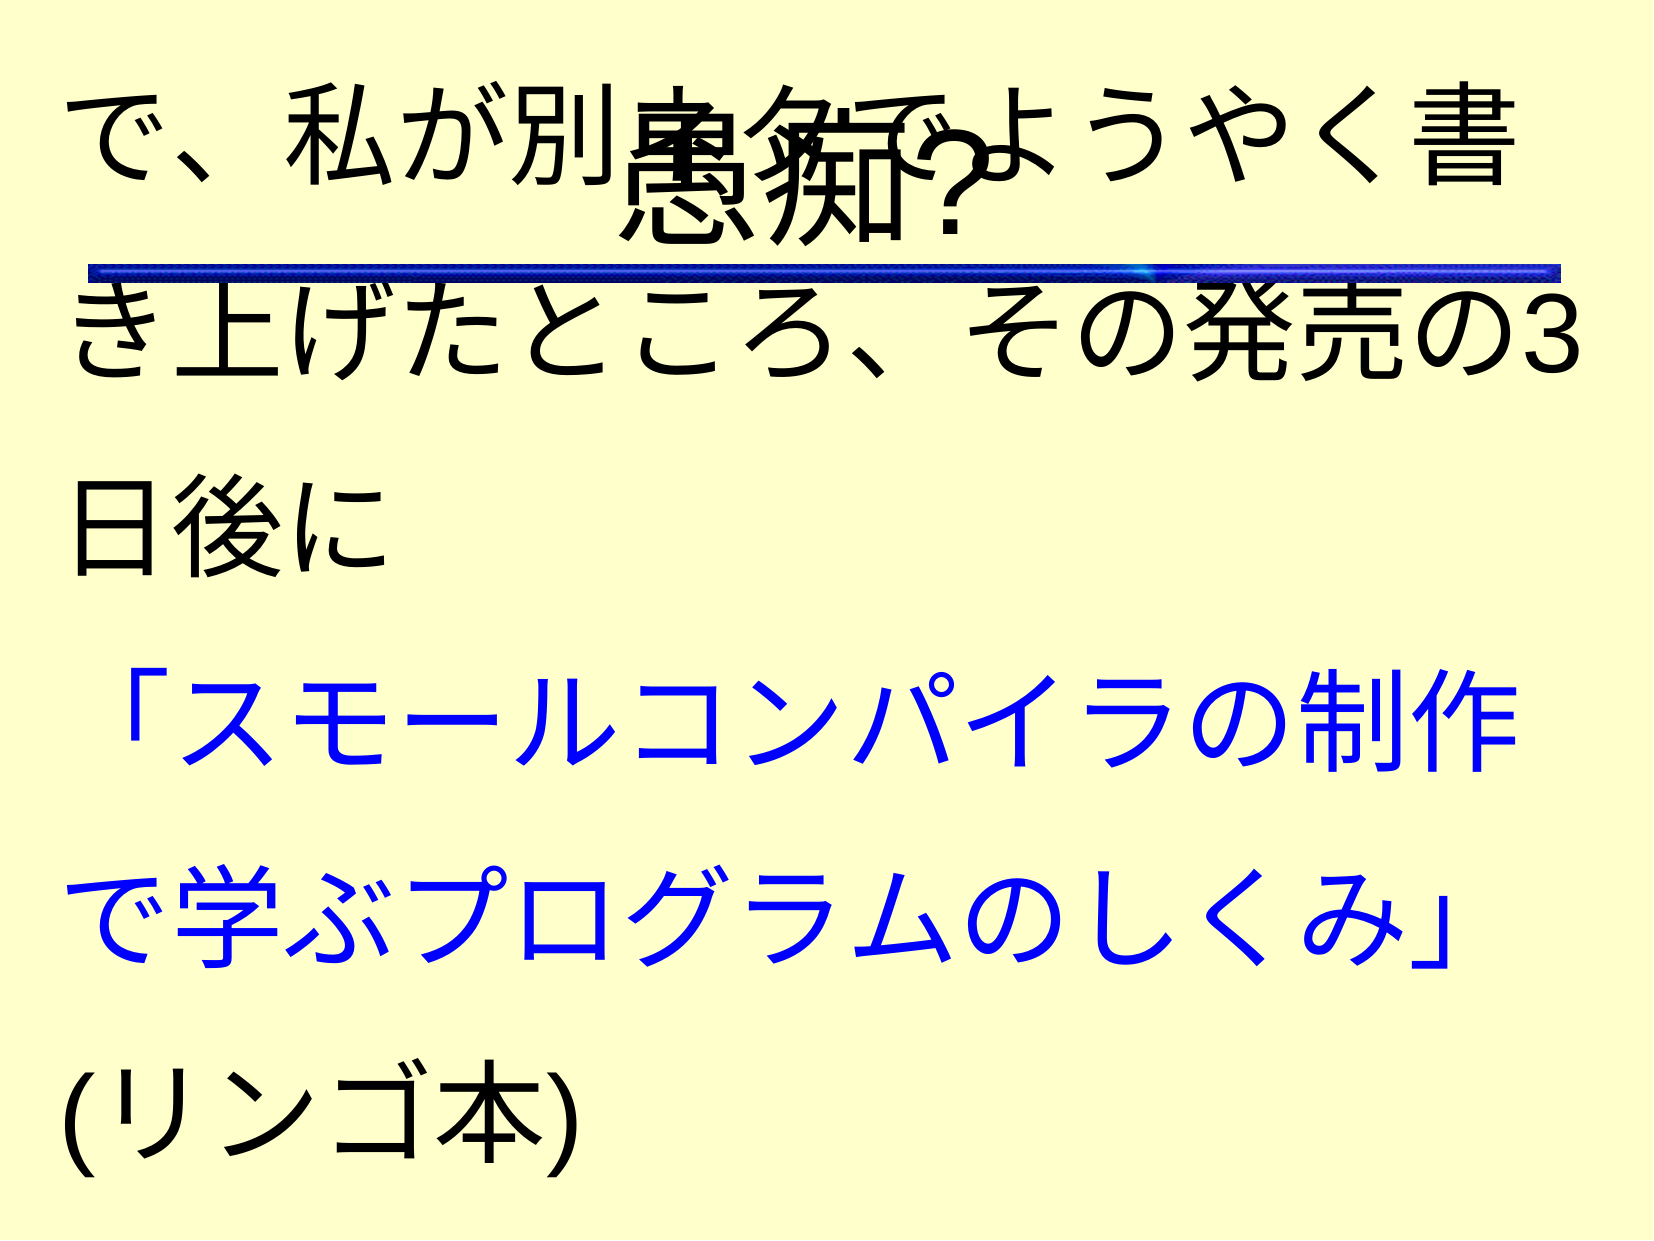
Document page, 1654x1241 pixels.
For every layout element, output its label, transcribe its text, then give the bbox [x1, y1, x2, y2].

title で、私が別ネタでようやく書き上げたところ、その発売の3日後に 「スモールコンパイラの制作で学ぶプログラムのしくみ」(リンゴ本) が出るとはどういうことか。 [59, 333, 1595, 1063]
title 愚痴? [59, 73, 1548, 266]
picture [88, 264, 1561, 283]
